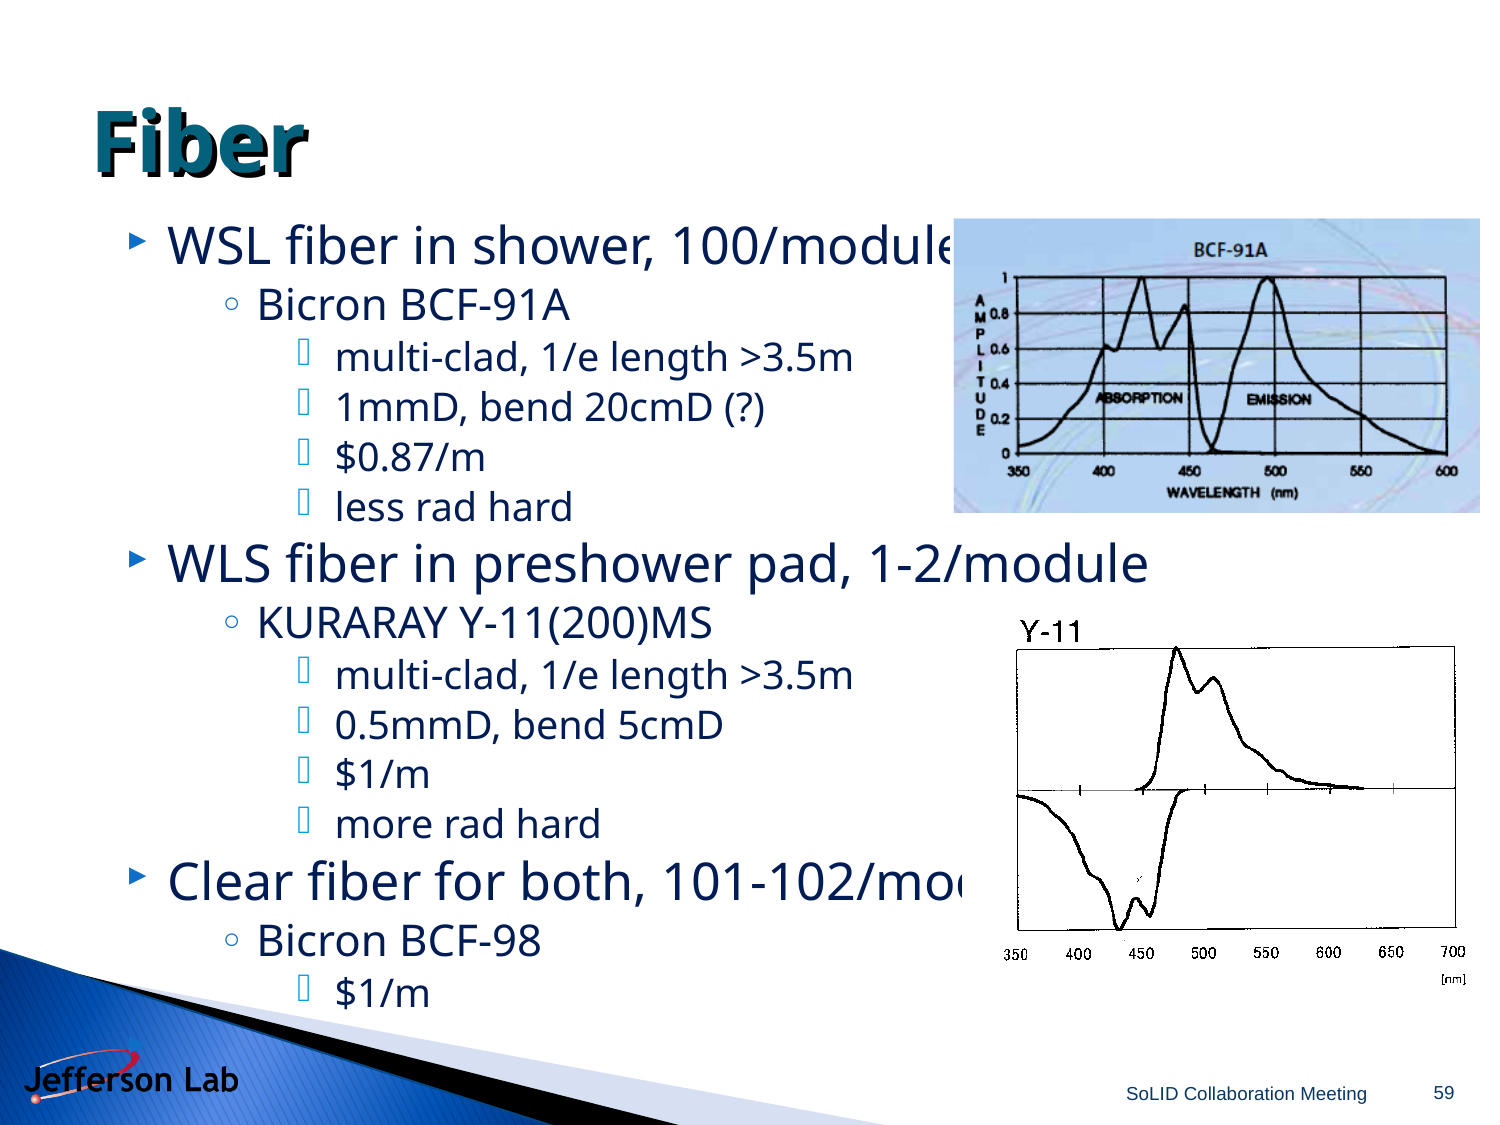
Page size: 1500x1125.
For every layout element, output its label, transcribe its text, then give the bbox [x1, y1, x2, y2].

text_box SoLID Collaboration Meeting [1074, 1051, 1418, 1112]
picture [962, 600, 1500, 1005]
text_box 59 [1418, 1051, 1479, 1112]
title Fiber [75, 45, 1426, 212]
picture [950, 212, 1480, 513]
list WSL fiber in shower, 100/module Bicron BCF-91A multi-clad, 1/e length >3.5m 1mmD, bend 20cmD (?) $0.87/m less rad hard WLS fiber in preshower pad, 1-2/module KURARAY Y-11(200)MS multi-clad, 1/e length >3.5m 0.5mmD, bend 5cmD $1/m more rad hard Clear fiber for both, 101-102/module Bicron BCF-98 $1/m [75, 212, 1426, 1038]
